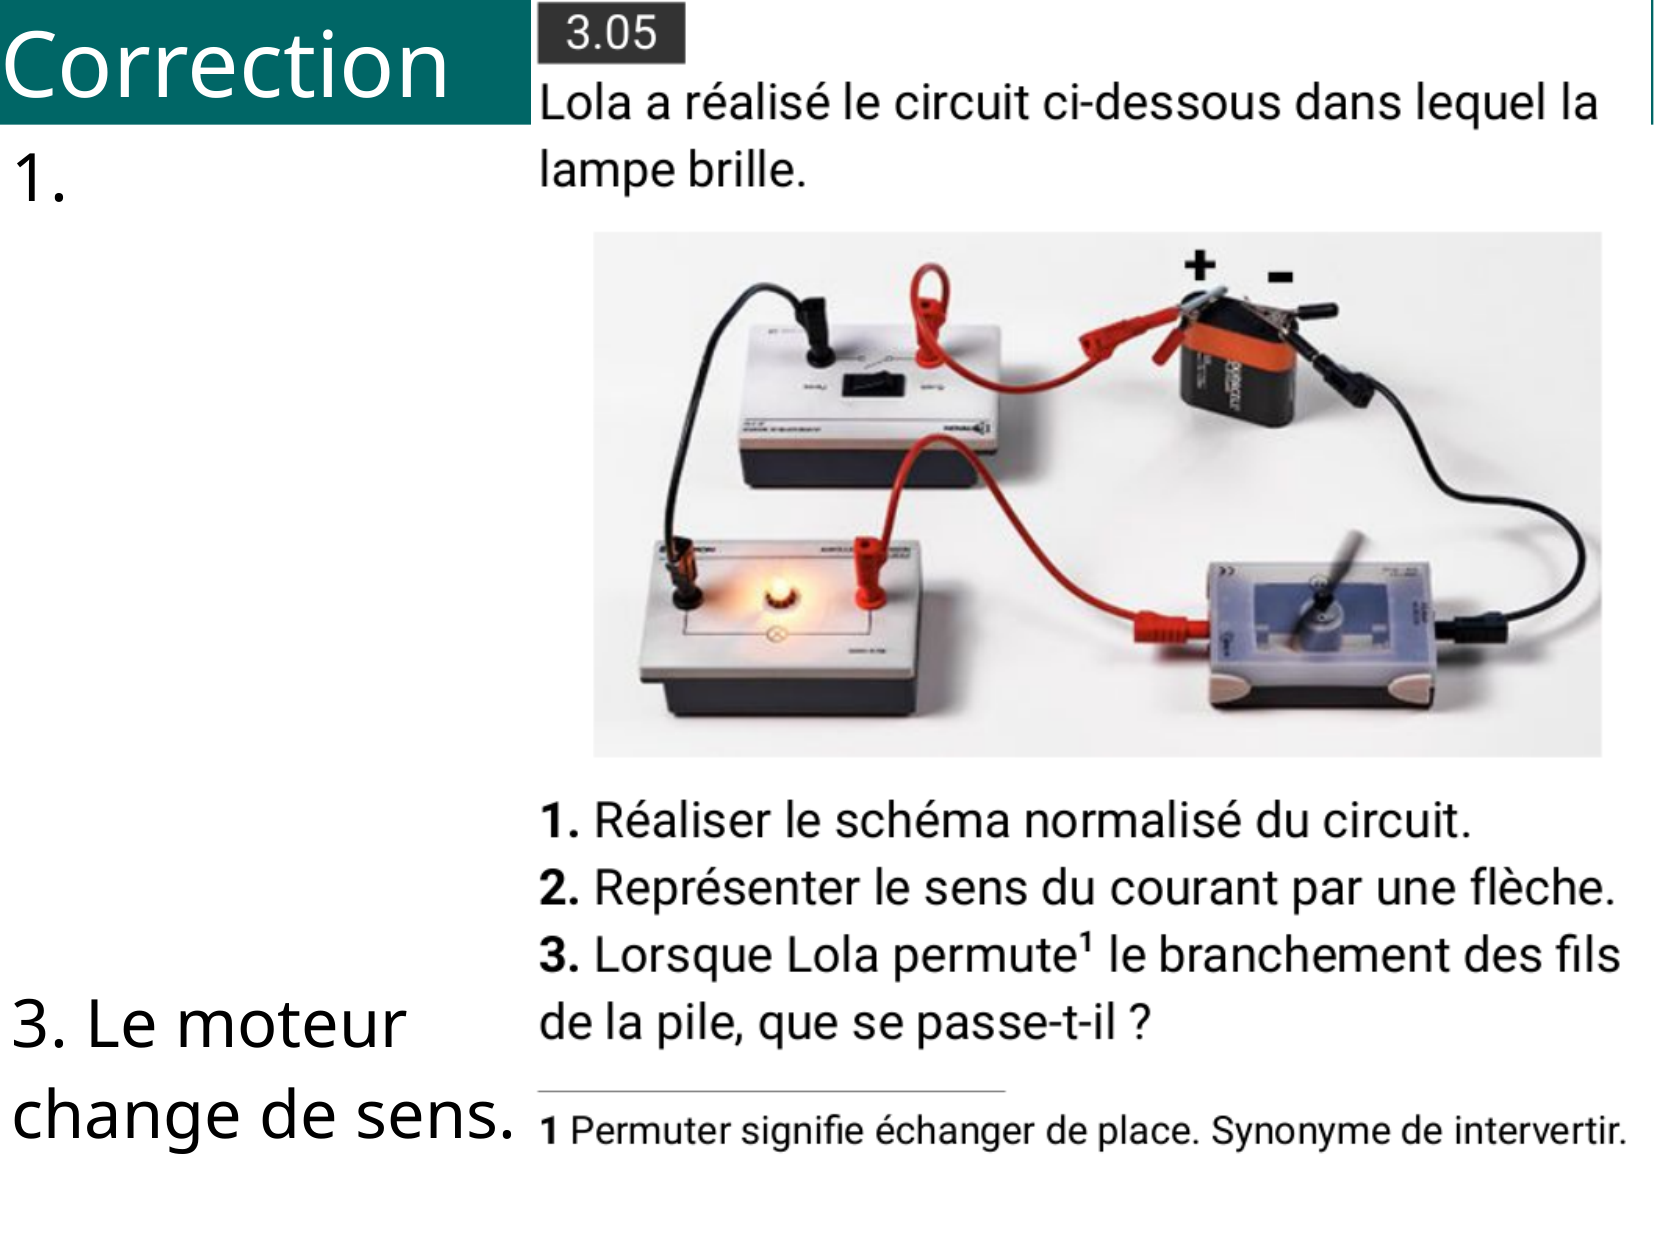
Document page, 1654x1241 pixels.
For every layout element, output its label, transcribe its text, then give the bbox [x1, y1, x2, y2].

picture [531, 0, 1651, 1166]
list 1. 3. Le moteur change de sens. [11, 129, 1642, 1229]
title Correction [0, 8, 531, 116]
